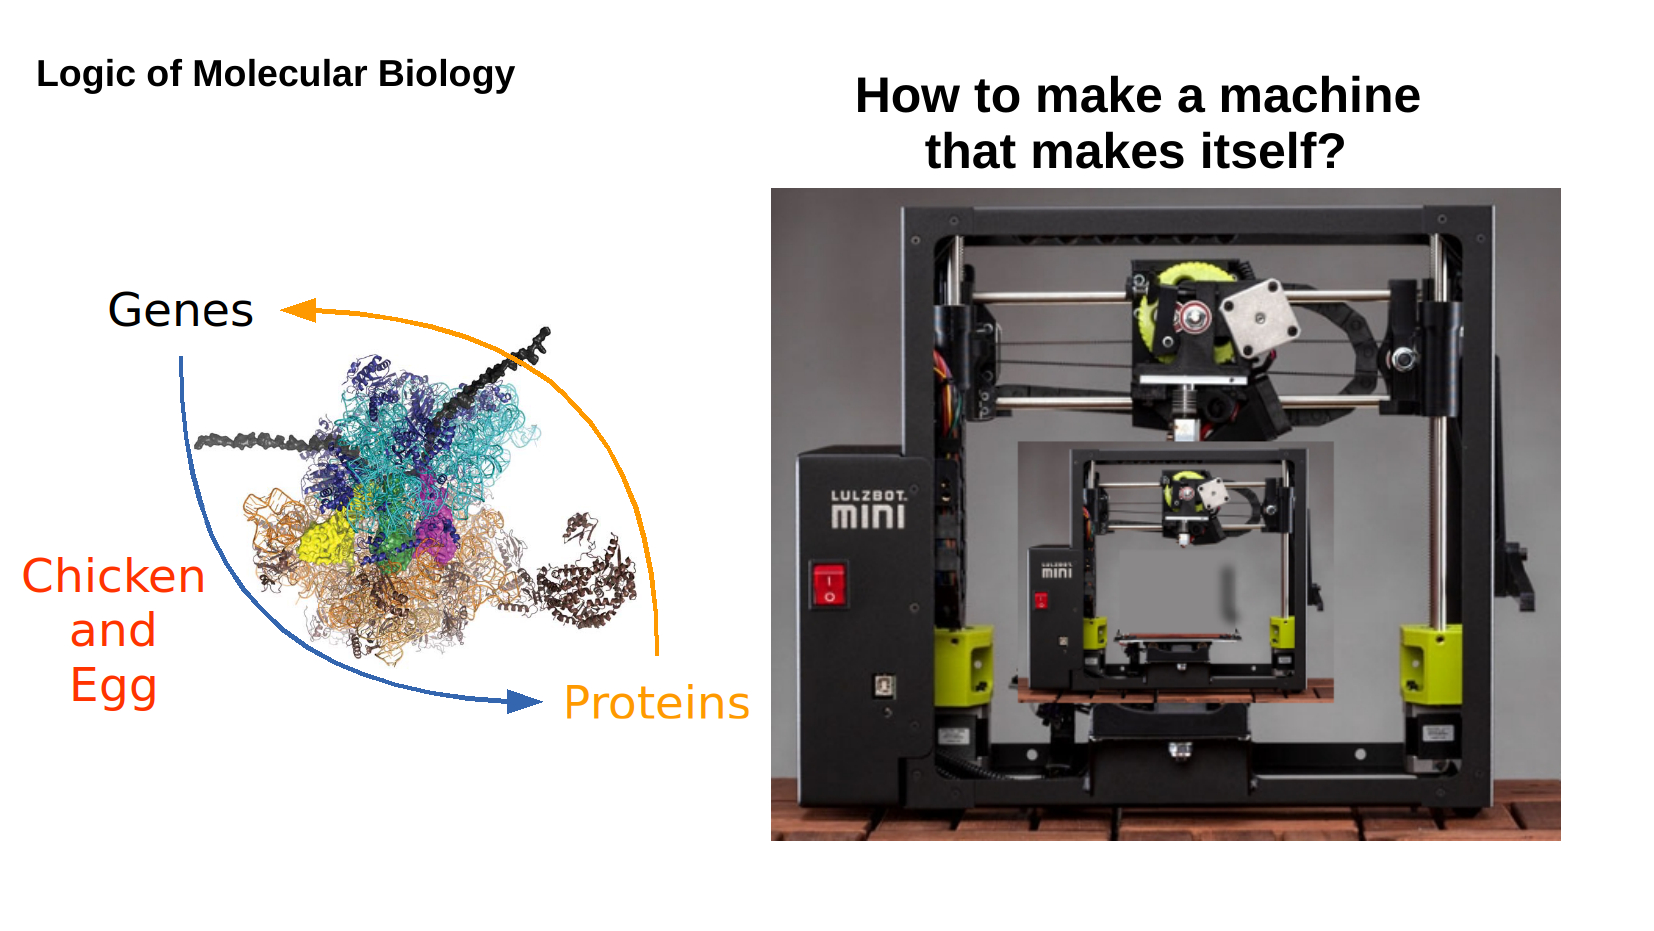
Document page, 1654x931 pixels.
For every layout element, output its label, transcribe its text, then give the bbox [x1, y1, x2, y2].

text_box How to make a machine that makes itself? [840, 60, 1501, 187]
text_box Logic of Molecular Biology [21, 45, 532, 103]
picture [23, 291, 749, 719]
picture [771, 188, 1561, 841]
